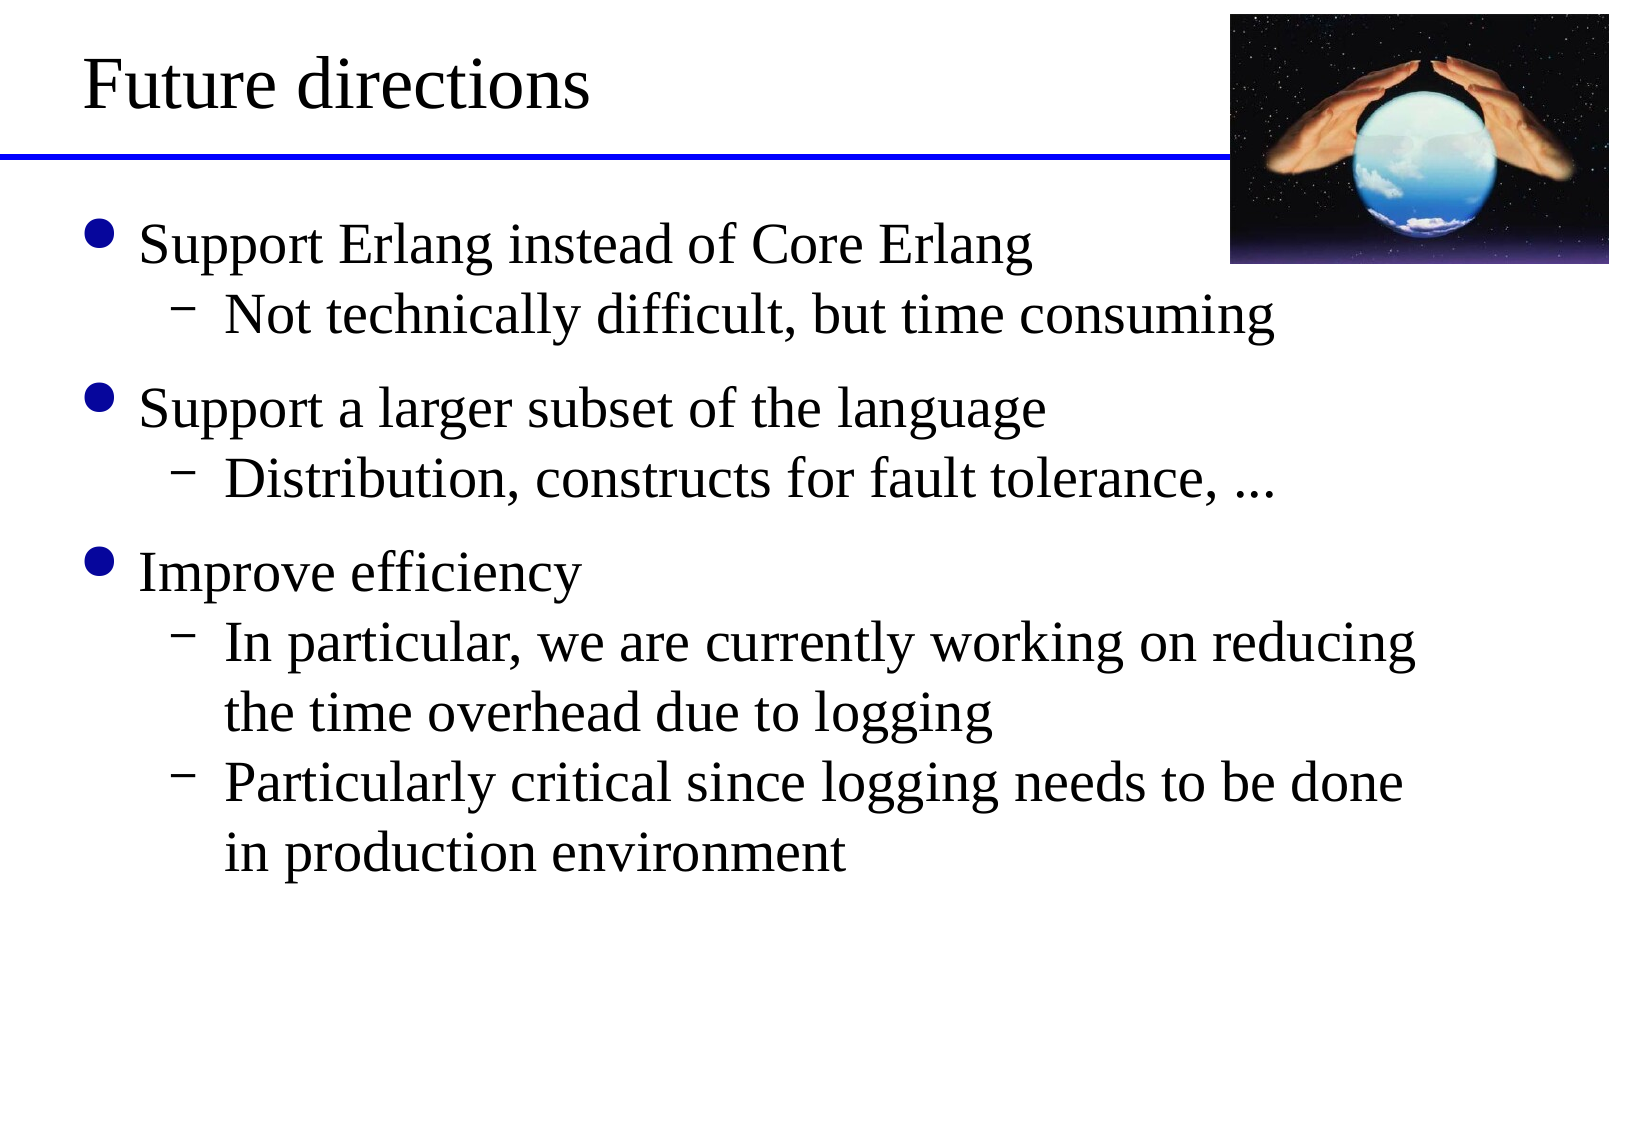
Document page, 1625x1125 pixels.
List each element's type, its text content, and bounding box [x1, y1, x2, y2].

picture [1230, 14, 1609, 264]
title Future directions [67, 27, 1230, 131]
list Support Erlang instead of Core Erlang Not technically difficult, but time consuming Support a larger subset of the language Distribution, constructs for fault tolerance, ... Improve efficiency In particular, we are currently working on reducing the time overhead due to logging Particularly critical since logging needs to be done in production environment [67, 198, 1478, 1061]
